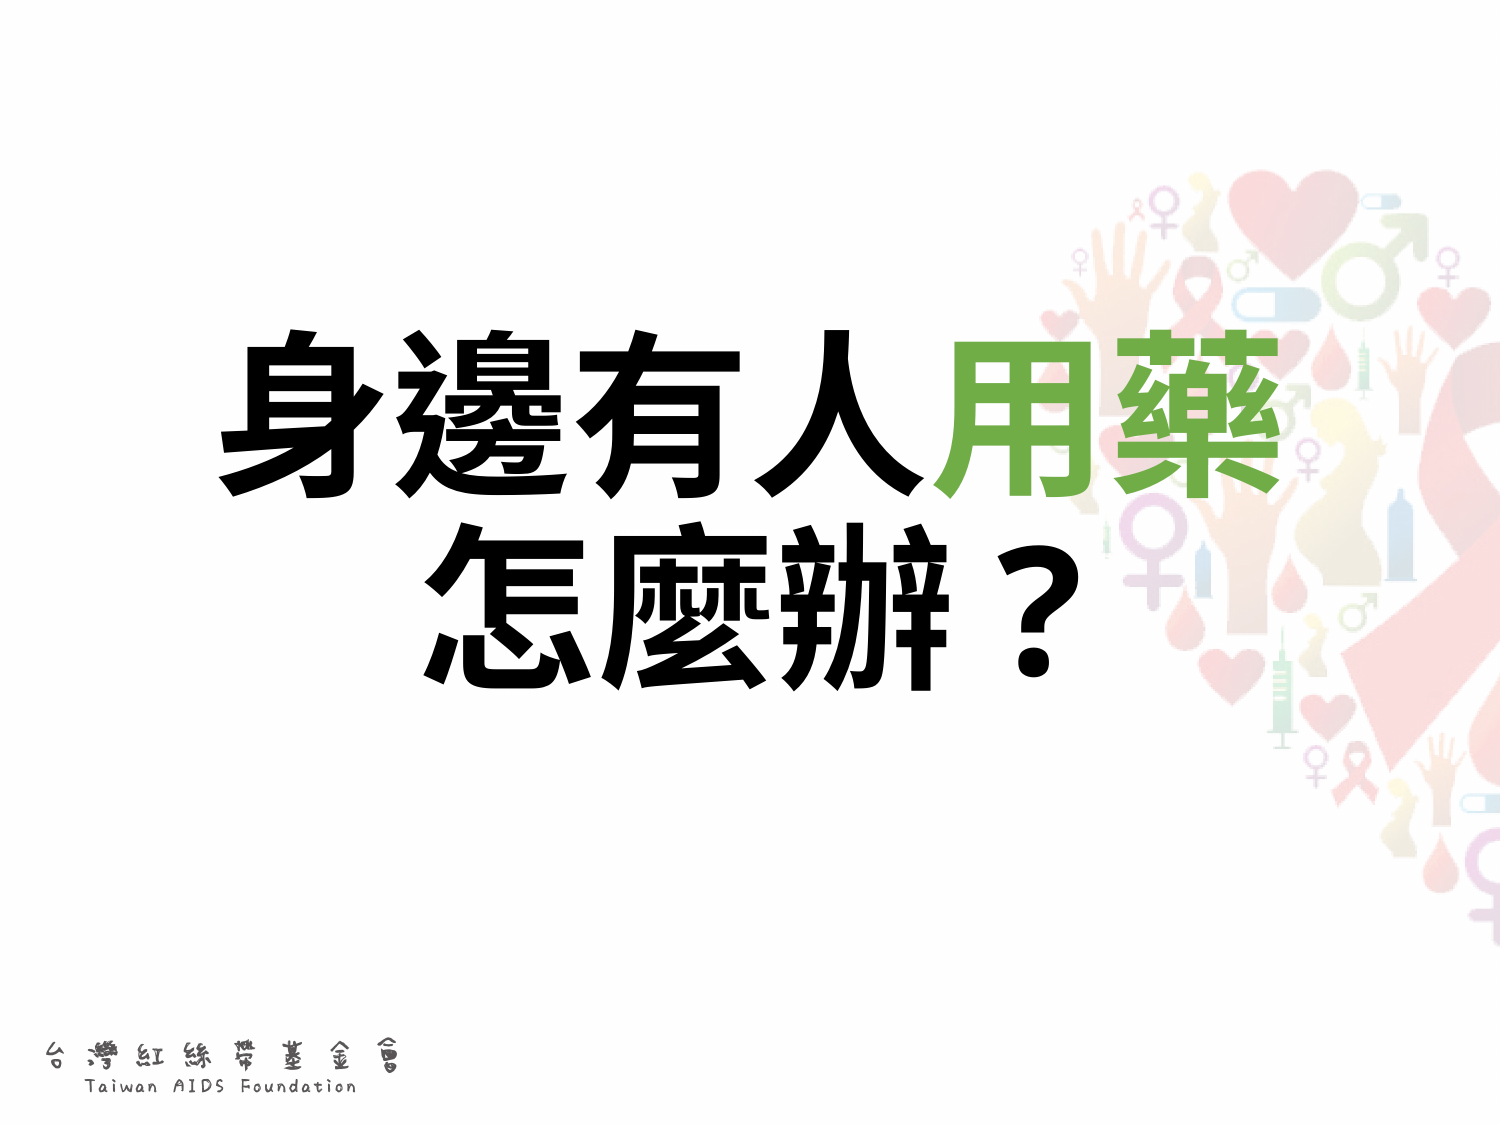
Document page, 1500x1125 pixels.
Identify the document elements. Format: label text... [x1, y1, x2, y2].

picture [0, 0, 1500, 1125]
title 身邊有人用藥 怎麼辦? [112, 270, 1388, 722]
